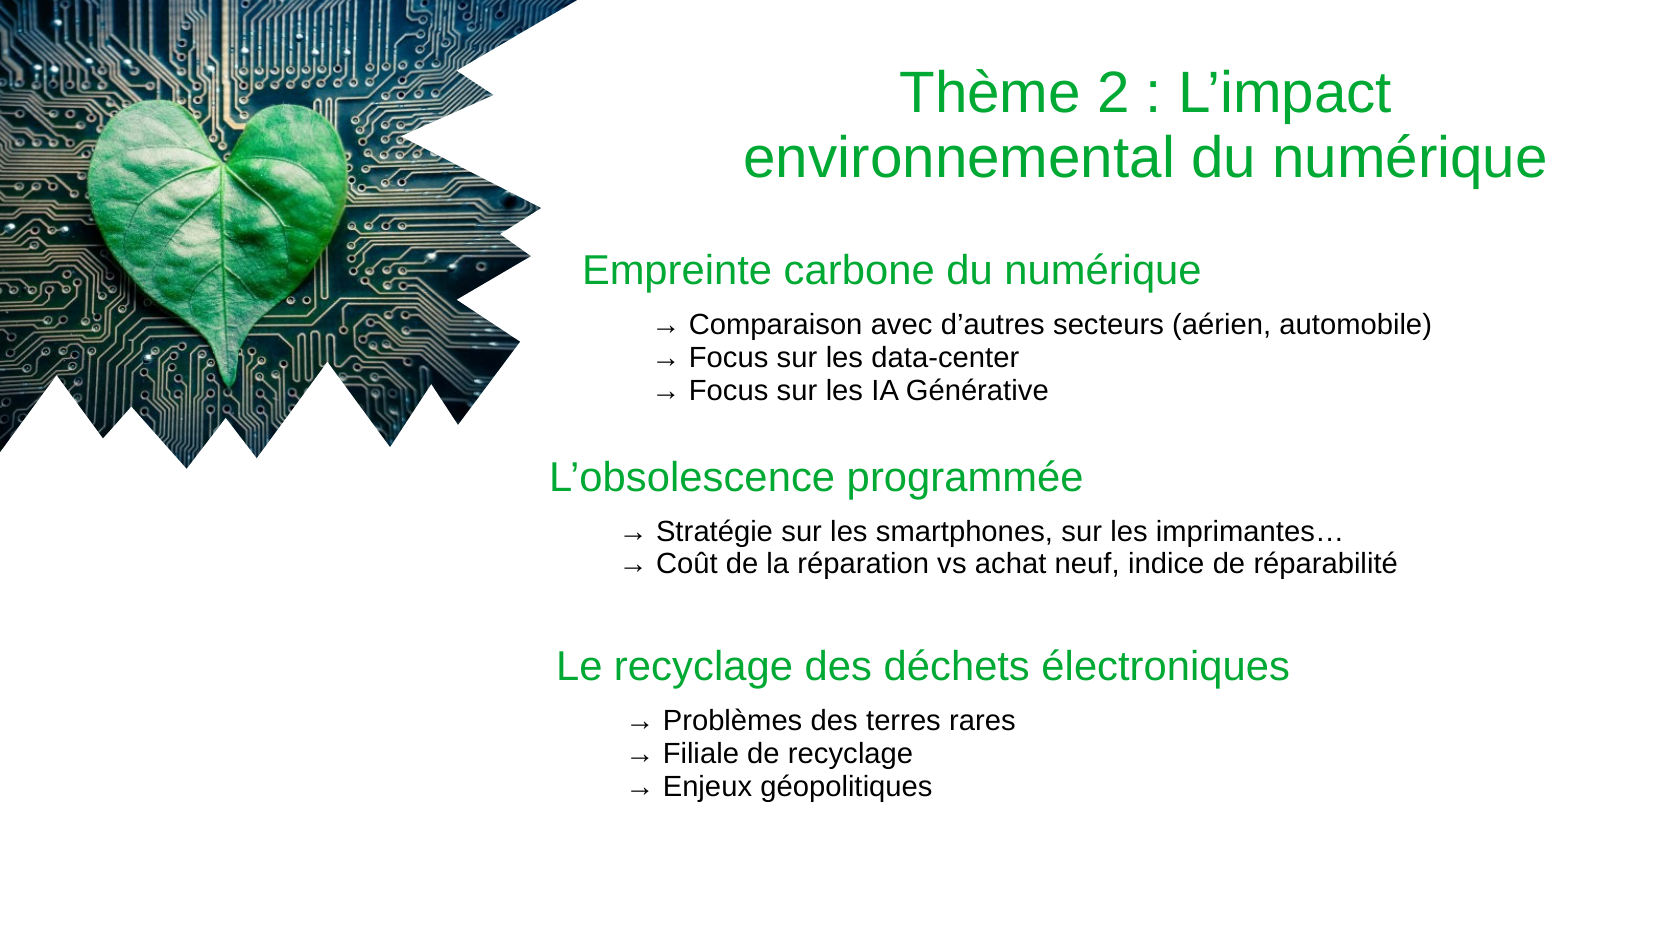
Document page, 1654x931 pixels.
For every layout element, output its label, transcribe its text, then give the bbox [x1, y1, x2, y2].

text_box Thème 2 : L’impact environnemental du numérique [705, 52, 1587, 198]
text_box → Comparaison avec d’autres secteurs (aérien, automobile) → Focus sur les data-center → Focus sur les IA Générative [636, 300, 1598, 414]
text_box Le recyclage des déchets électroniques [541, 635, 1341, 697]
text_box Empreinte carbone du numérique [567, 239, 1367, 301]
text_box → Problèmes des terres rares → Filiale de recyclage → Enjeux géopolitiques [610, 696, 1572, 810]
picture [497, 196, 501, 206]
text_box [0, 0, 723, 540]
text_box → Stratégie sur les smartphones, sur les imprimantes… → Coût de la réparation vs achat neuf, indice de réparabilité [603, 507, 1565, 620]
picture [0, 0, 575, 468]
text_box L’obsolescence programmée [534, 446, 1334, 508]
